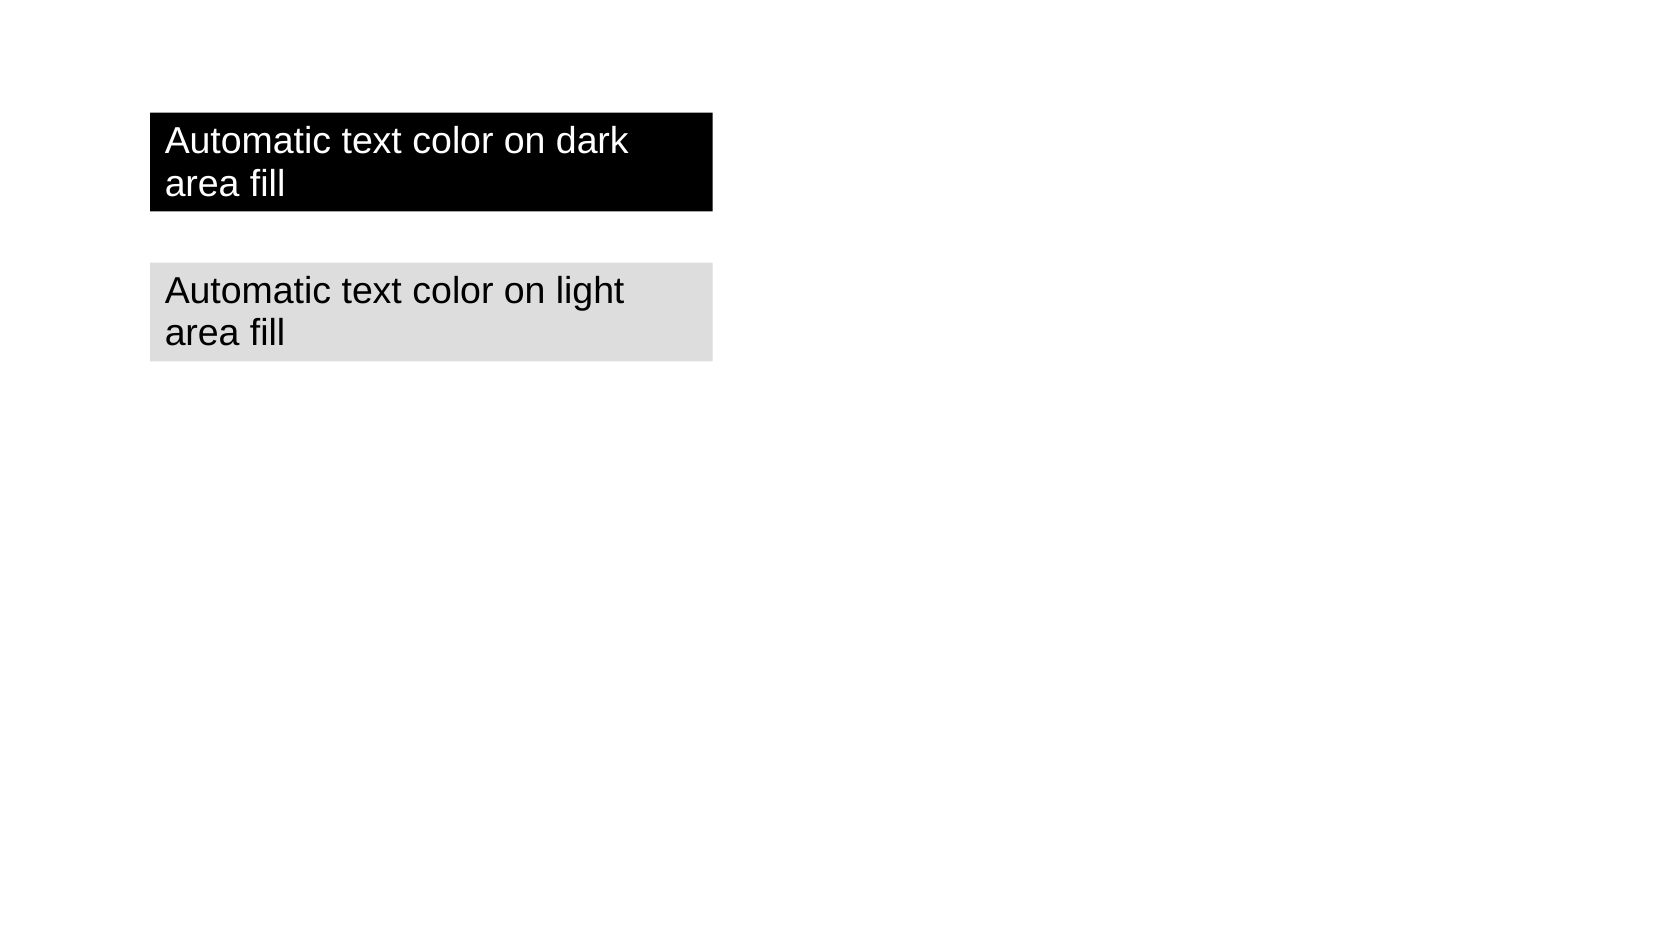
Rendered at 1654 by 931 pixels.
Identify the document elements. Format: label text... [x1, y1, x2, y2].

text_box Automatic text color on dark area fill [150, 112, 713, 212]
text_box Automatic text color on light area fill [150, 262, 713, 362]
